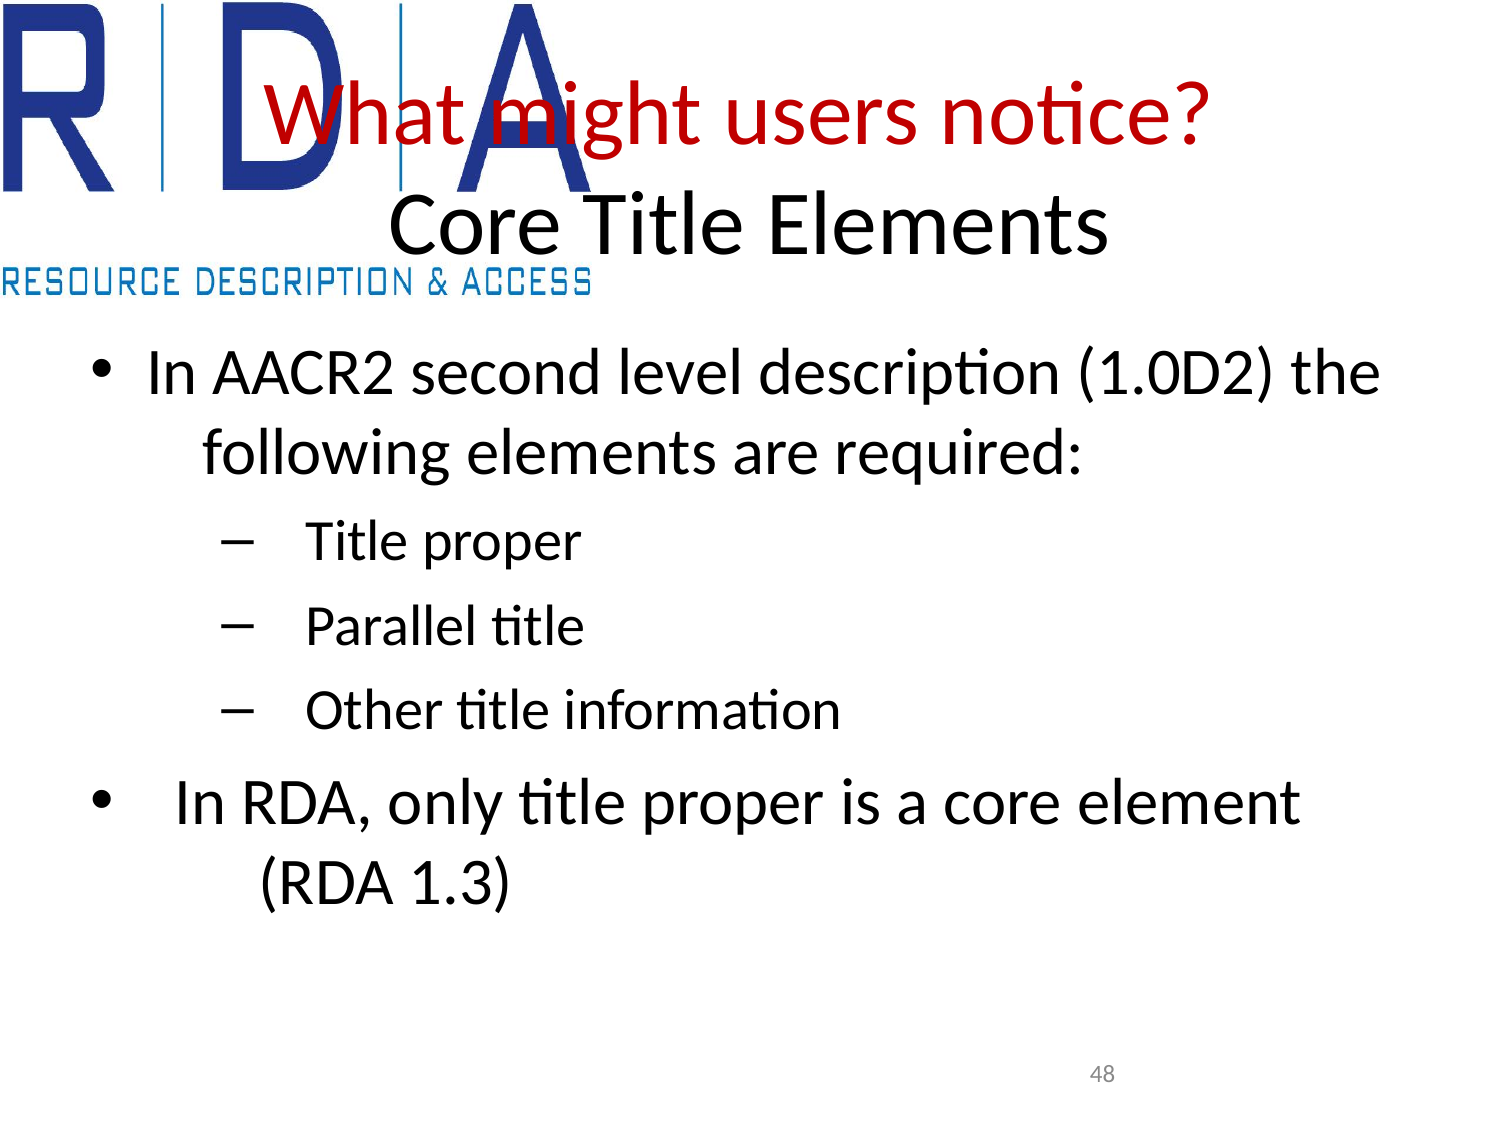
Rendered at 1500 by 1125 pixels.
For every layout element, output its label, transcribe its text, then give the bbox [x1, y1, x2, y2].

title What might users notice? Core Title Elements [75, 45, 1426, 233]
text_box 48 [1074, 1042, 1426, 1103]
list In AACR2 second level description (1.0D2) the following elements are required: Title proper Parallel title Other title information In RDA, only title proper is a core element (RDA 1.3) [75, 320, 1426, 1063]
